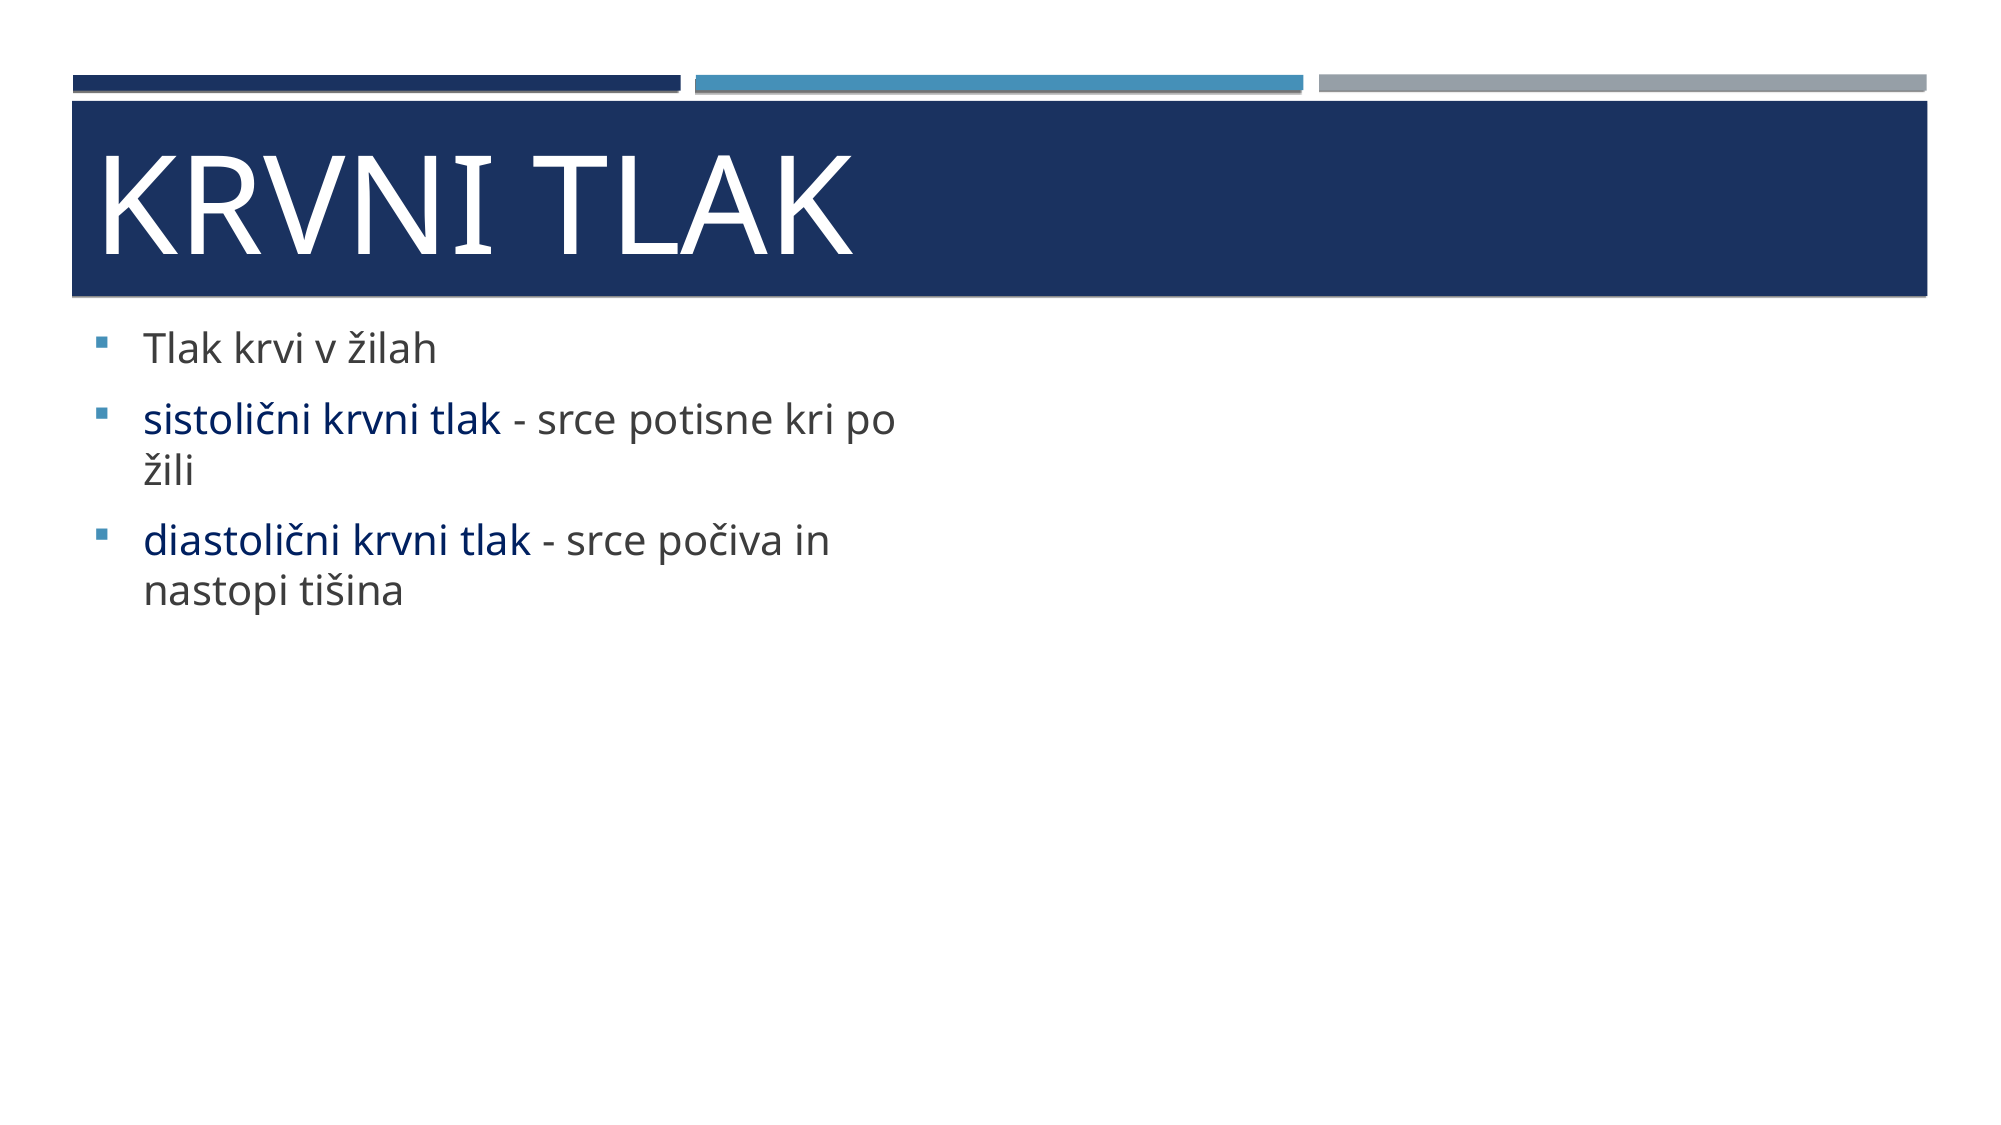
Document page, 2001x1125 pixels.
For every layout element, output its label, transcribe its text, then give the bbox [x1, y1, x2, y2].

title Krvni tlak [78, 129, 1905, 290]
list Tlak krvi v žilah sistolični krvni tlak - srce potisne kri po žili diastolični krvni tlak - srce počiva in nastopi tišina [78, 314, 928, 1095]
